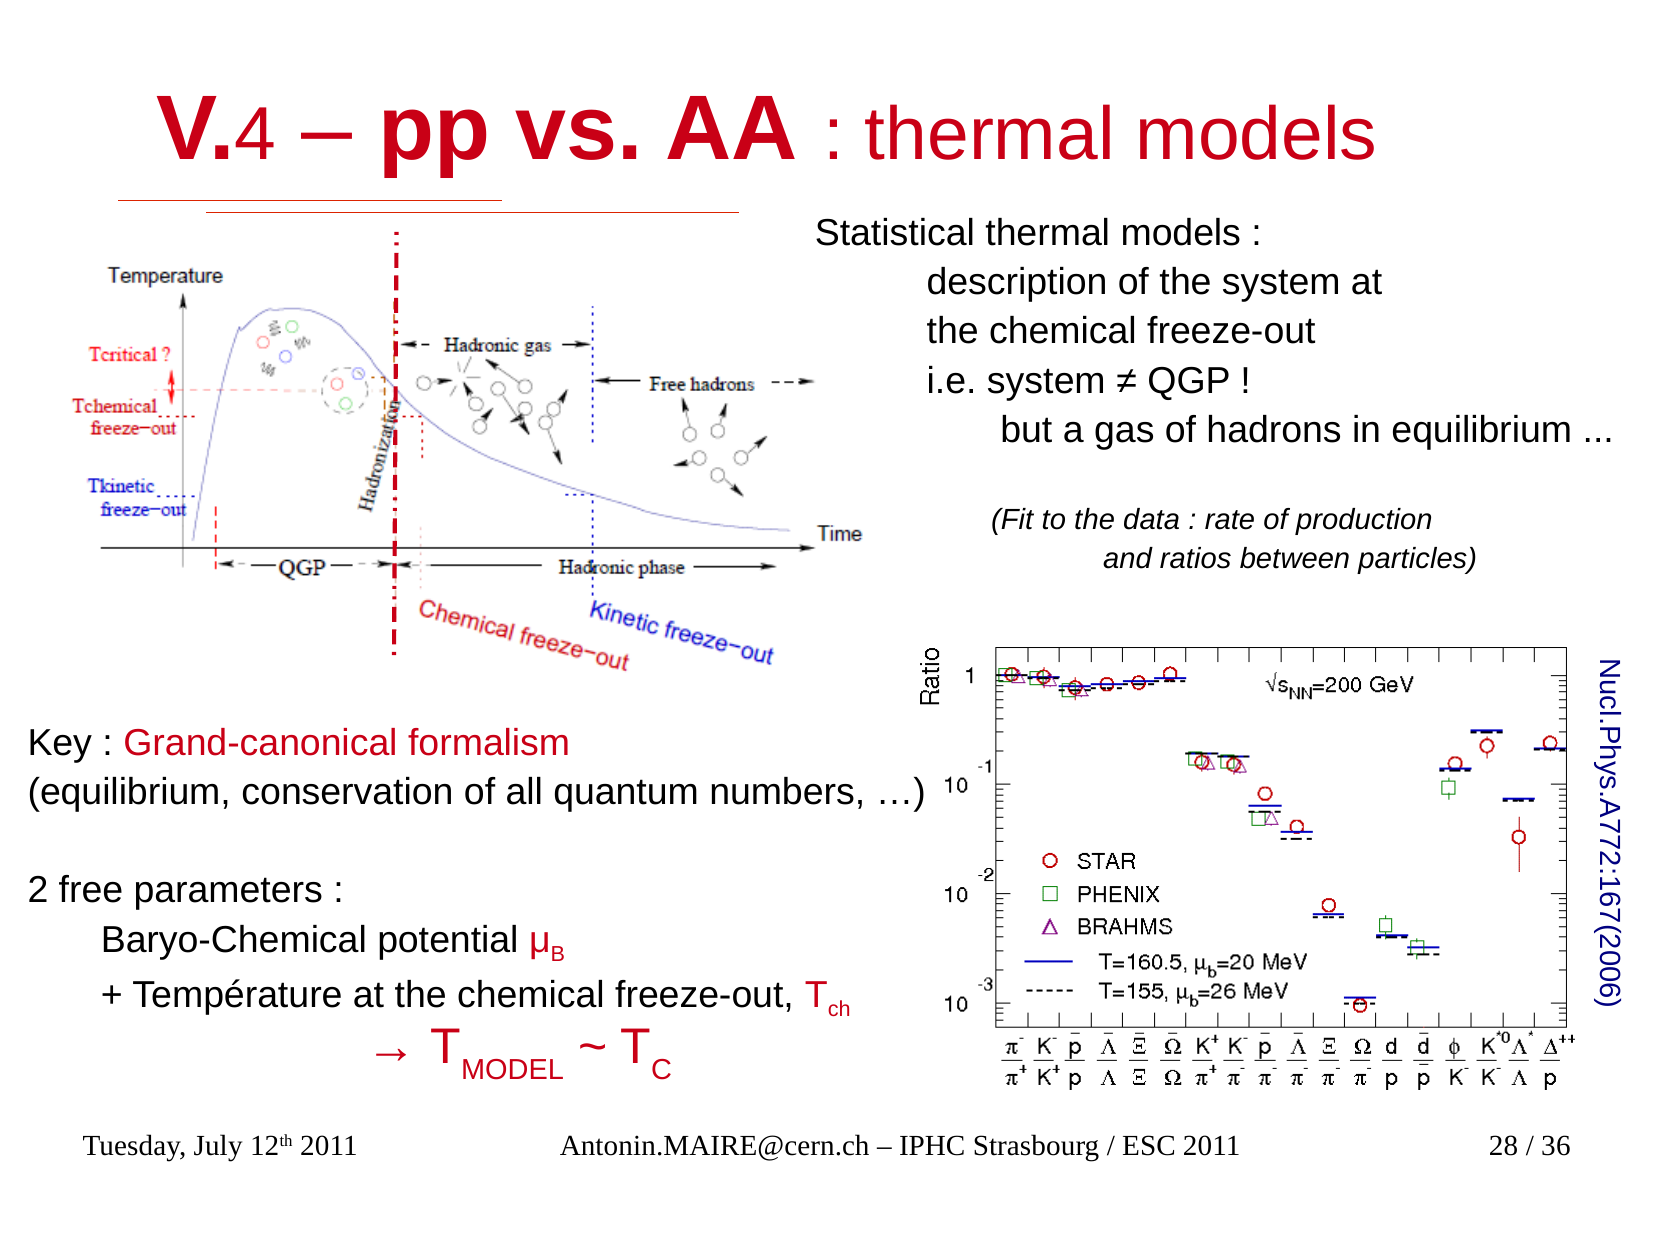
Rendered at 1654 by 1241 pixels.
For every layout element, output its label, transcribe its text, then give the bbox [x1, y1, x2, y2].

text_box → TMODEL ~ TC [351, 1029, 687, 1096]
text_box (Fit to the data : rate of production and ratios between particles) [950, 495, 1569, 583]
title V.4 – pp vs. AA : thermal models [82, 49, 1625, 207]
text_box Nucl.Phys.A772:167(2006) [1586, 644, 1635, 1024]
picture [62, 259, 1576, 1092]
text_box Key : Grand-canonical formalism (equilibrium, conservation of all quantum numbers, …) 2 free parameters : Baryo-Chemical potential μB + Température at the chemical freeze-out, Tch [0, 713, 964, 1029]
text_box Statistical thermal models : description of the system at the chemical freeze-out i.e. system ≠ QGP ! but a gas of hadrons in equilibrium ... [774, 203, 1654, 458]
